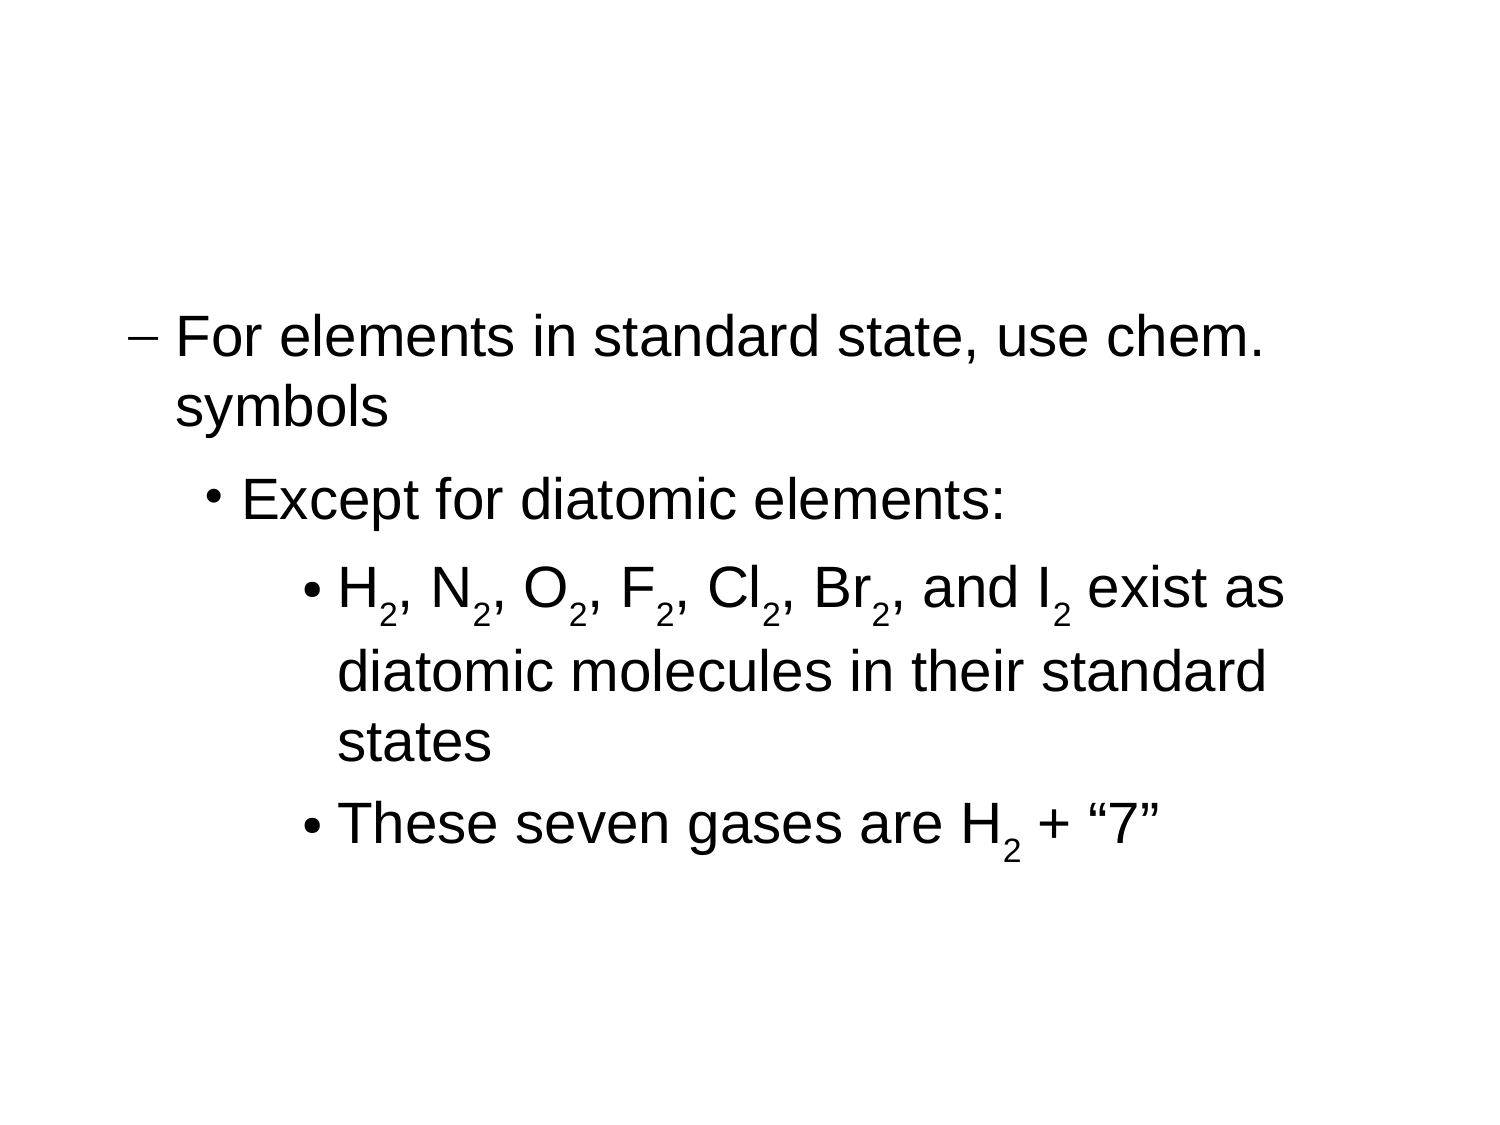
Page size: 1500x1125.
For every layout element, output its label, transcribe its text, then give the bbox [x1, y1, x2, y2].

list For elements in standard state, use chem. symbols Except for diatomic elements: H2, N2, O2, F2, Cl2, Br2, and I2 exist as diatomic molecules in their standard states These seven gases are H2 + “7” [38, 149, 1441, 878]
